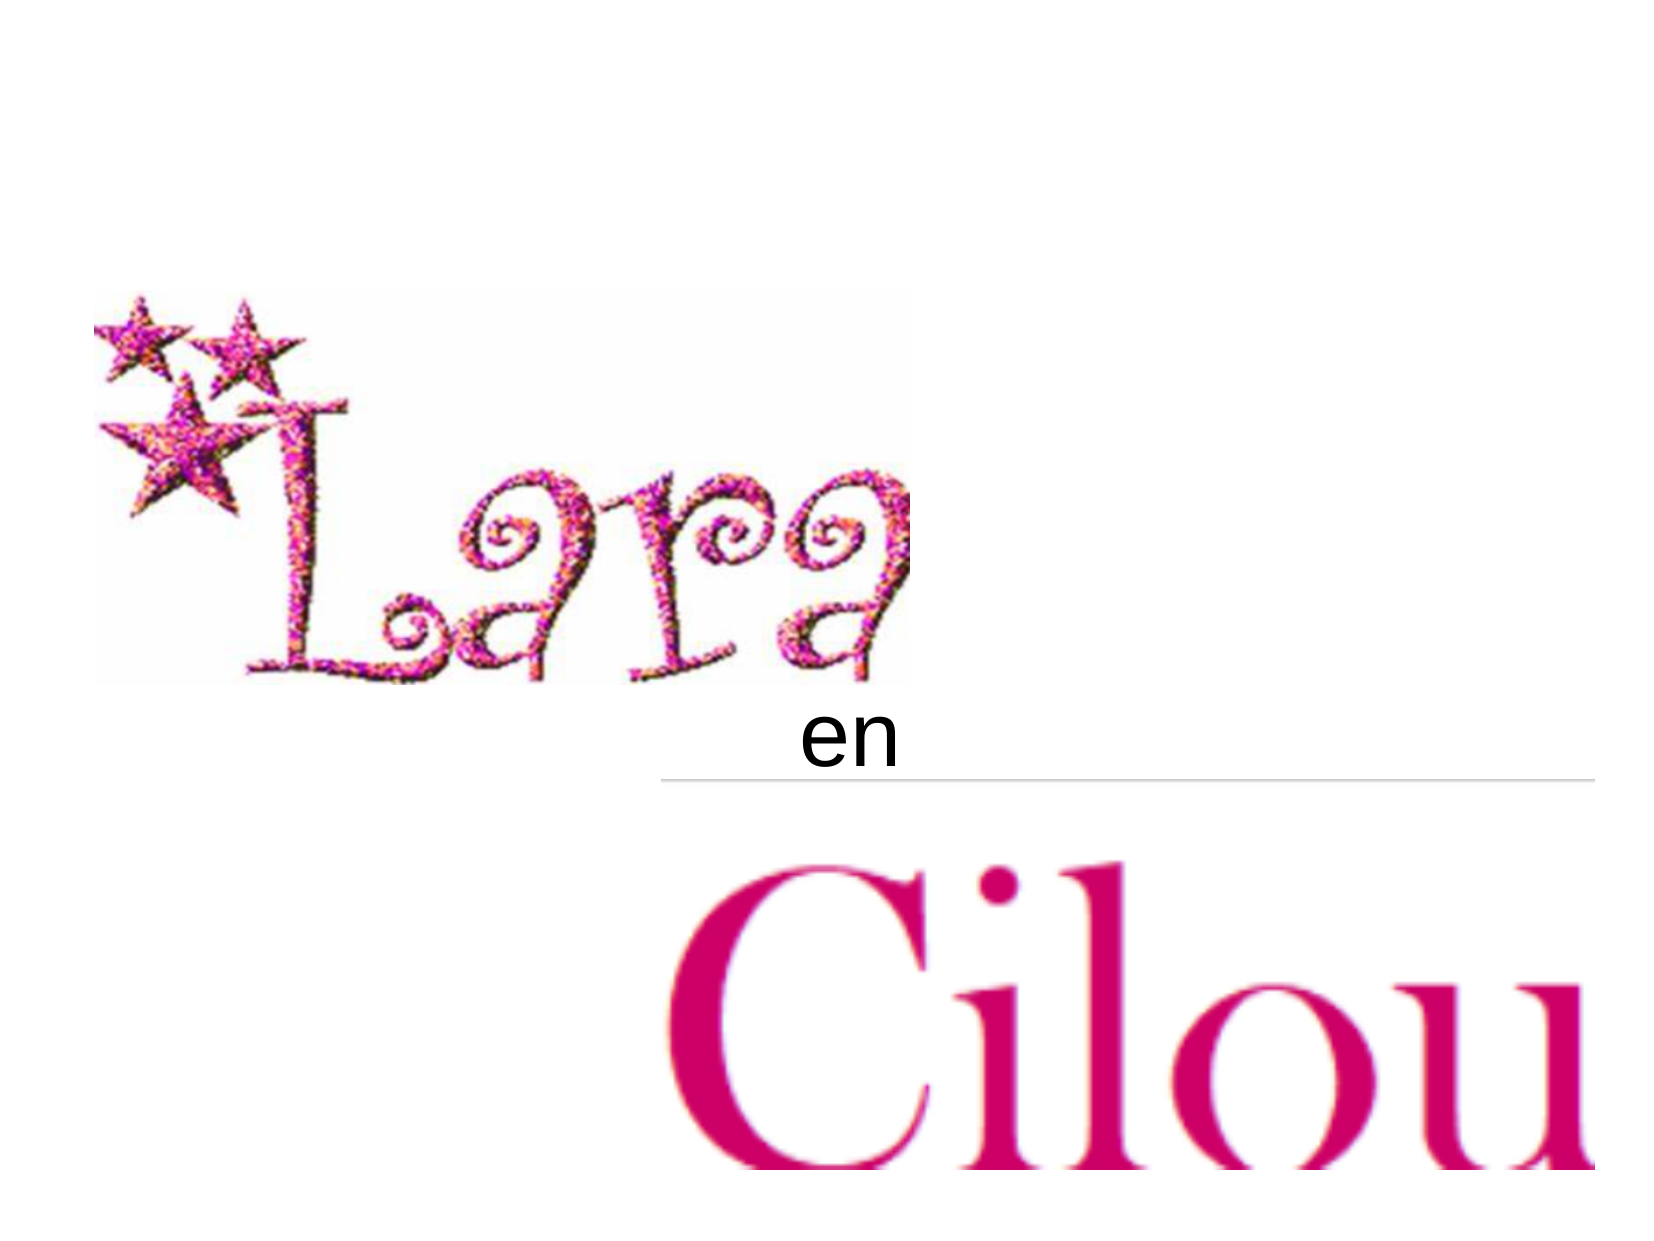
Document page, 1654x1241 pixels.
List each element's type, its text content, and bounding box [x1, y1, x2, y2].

picture [94, 290, 910, 686]
picture [661, 779, 1595, 1170]
title en [106, 631, 1595, 839]
